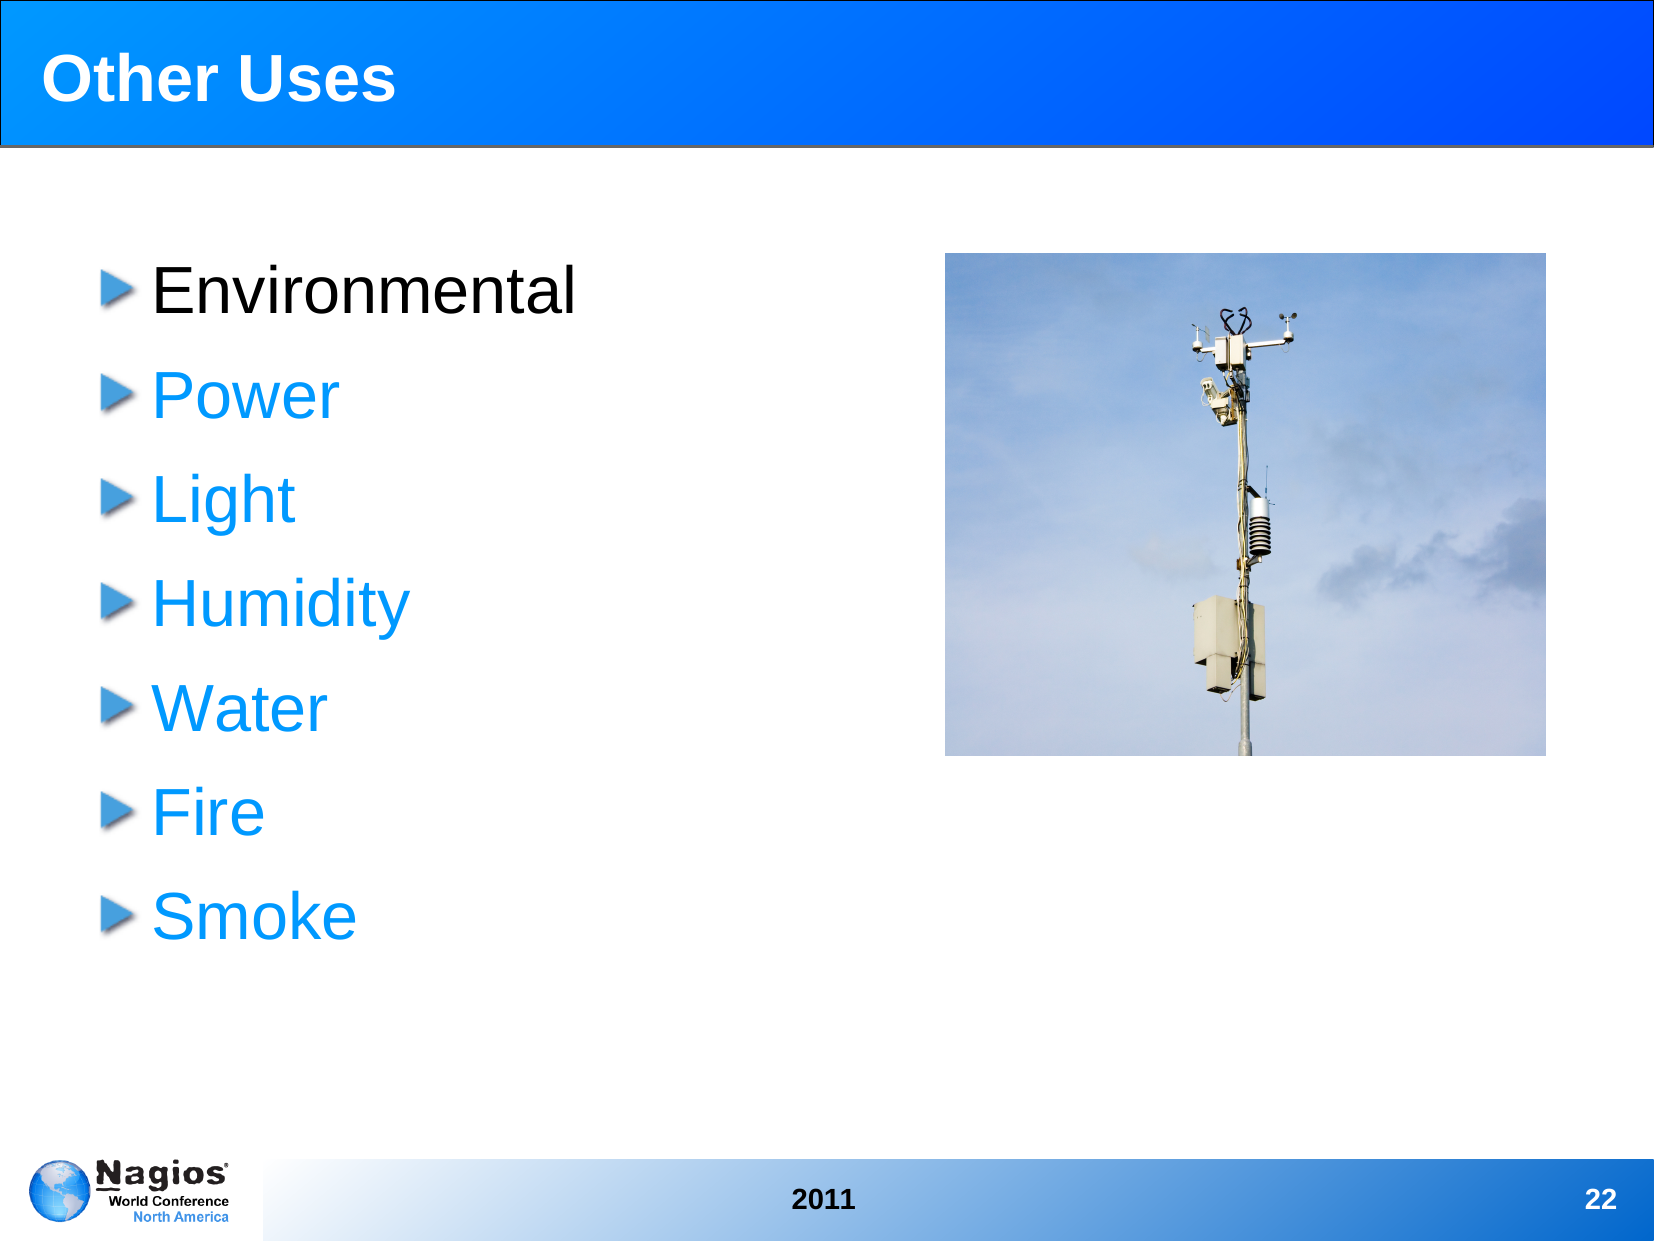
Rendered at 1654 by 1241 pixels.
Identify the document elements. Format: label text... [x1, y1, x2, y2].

title Other Uses [41, 36, 1248, 120]
list Environmental Power Light Humidity Water Fire Smoke [80, 253, 1569, 1058]
picture [29, 1159, 229, 1235]
picture [945, 253, 1546, 756]
